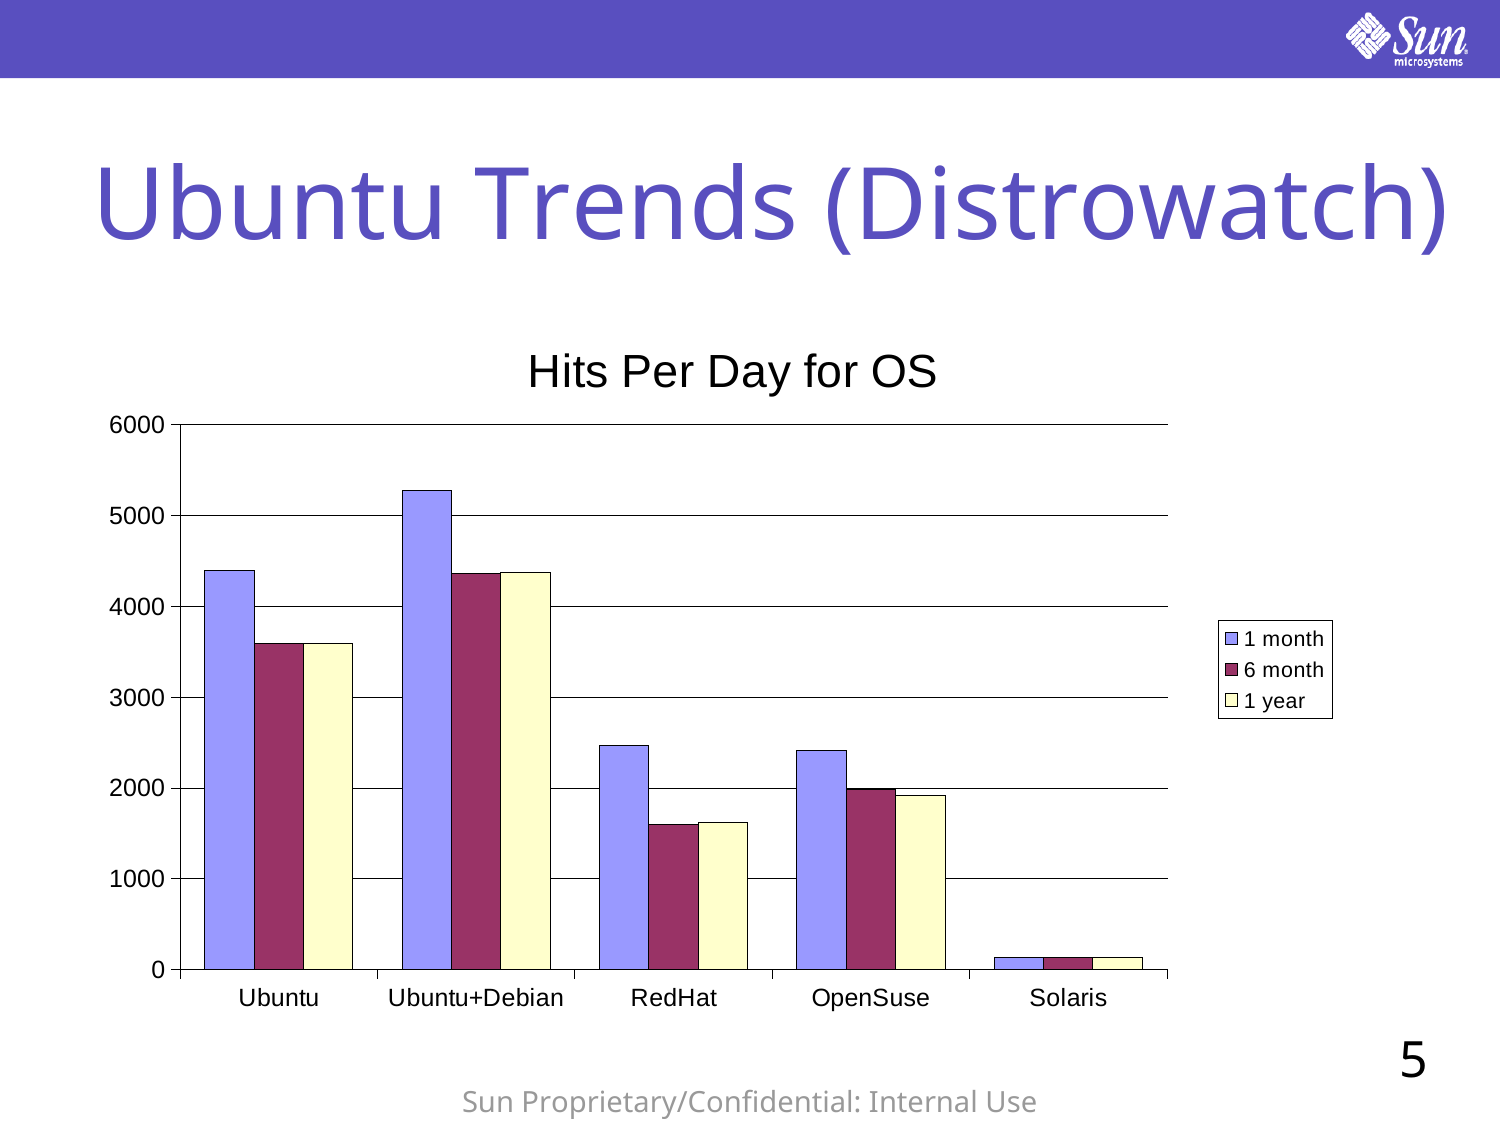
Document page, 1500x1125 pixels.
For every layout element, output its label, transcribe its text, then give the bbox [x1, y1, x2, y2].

picture [1342, 8, 1471, 71]
chart [83, 316, 1365, 1026]
title Ubuntu Trends (Distrowatch) [93, 99, 1455, 311]
